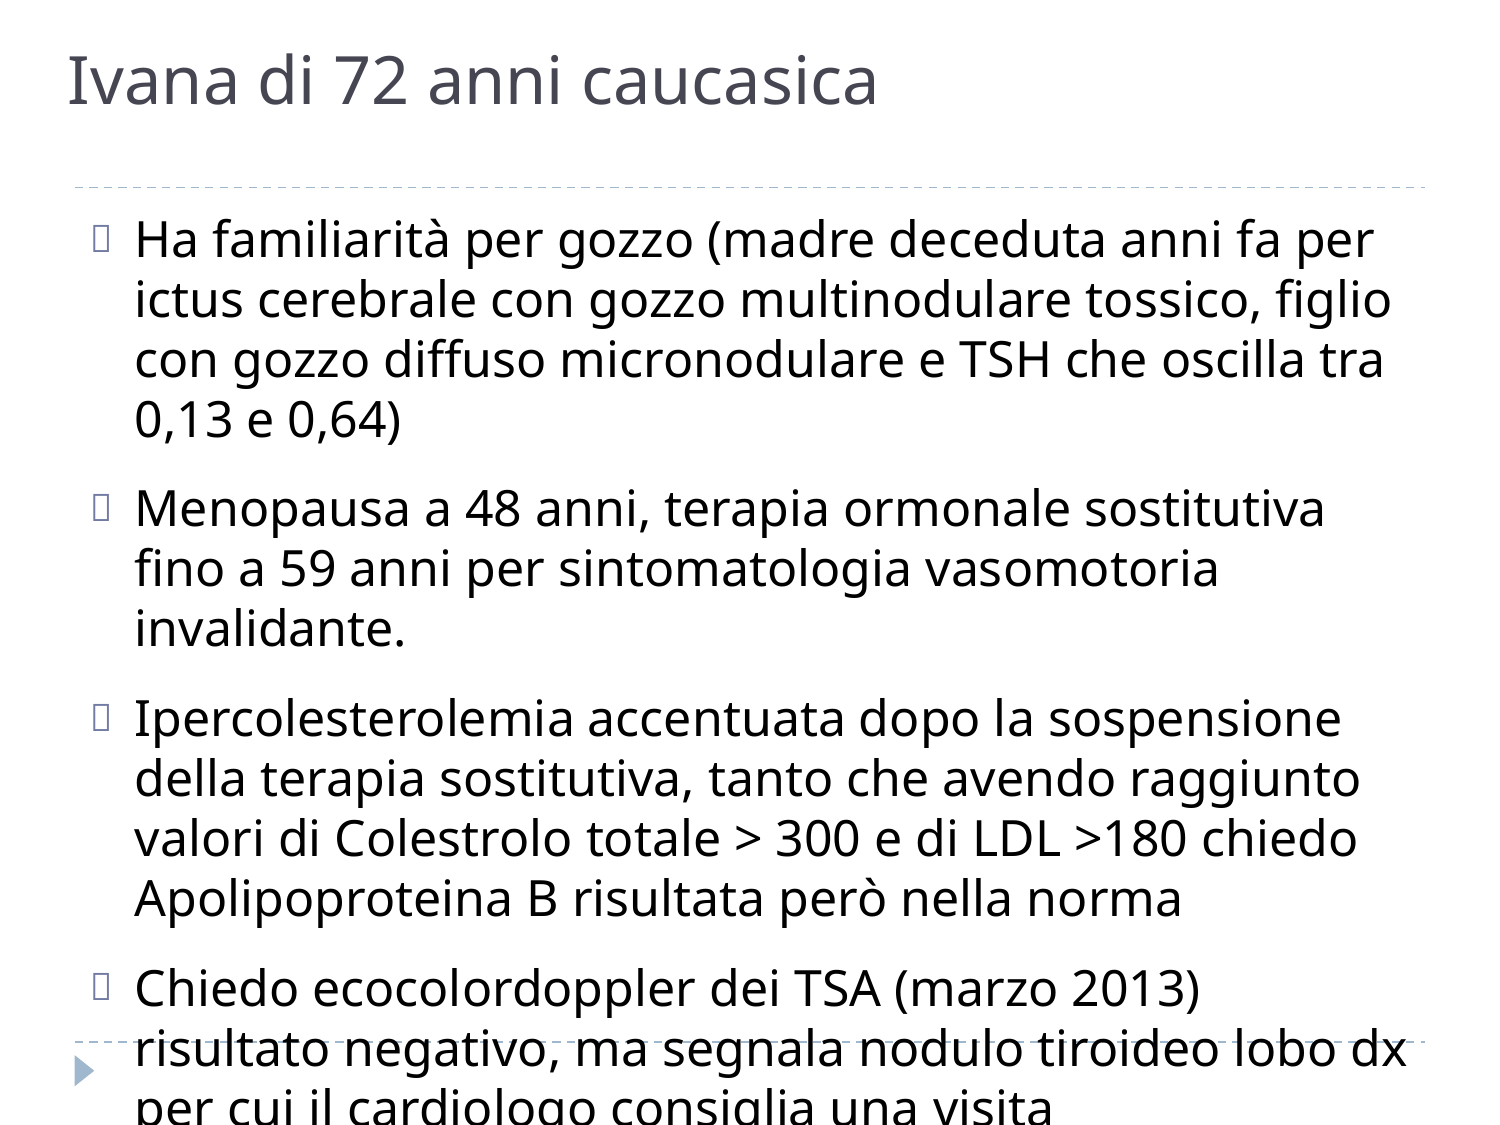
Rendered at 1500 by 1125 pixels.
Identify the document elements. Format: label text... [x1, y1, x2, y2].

title Ivana di 72 anni caucasica [53, 30, 1404, 194]
list Ha familiarità per gozzo (madre deceduta anni fa per ictus cerebrale con gozzo multinodulare tossico, figlio con gozzo diffuso micronodulare e TSH che oscilla tra 0,13 e 0,64) Menopausa a 48 anni, terapia ormonale sostitutiva fino a 59 anni per sintomatologia vasomotoria invalidante. Ipercolesterolemia accentuata dopo la sospensione della terapia sostitutiva, tanto che avendo raggiunto valori di Colestrolo totale > 300 e di LDL >180 chiedo Apolipoproteina B risultata però nella norma Chiedo ecocolordoppler dei TSA (marzo 2013) risultato negativo, ma segnala nodulo tiroideo lobo dx per cui il cardiologo consiglia una visita endocrinologica [75, 200, 1425, 1010]
